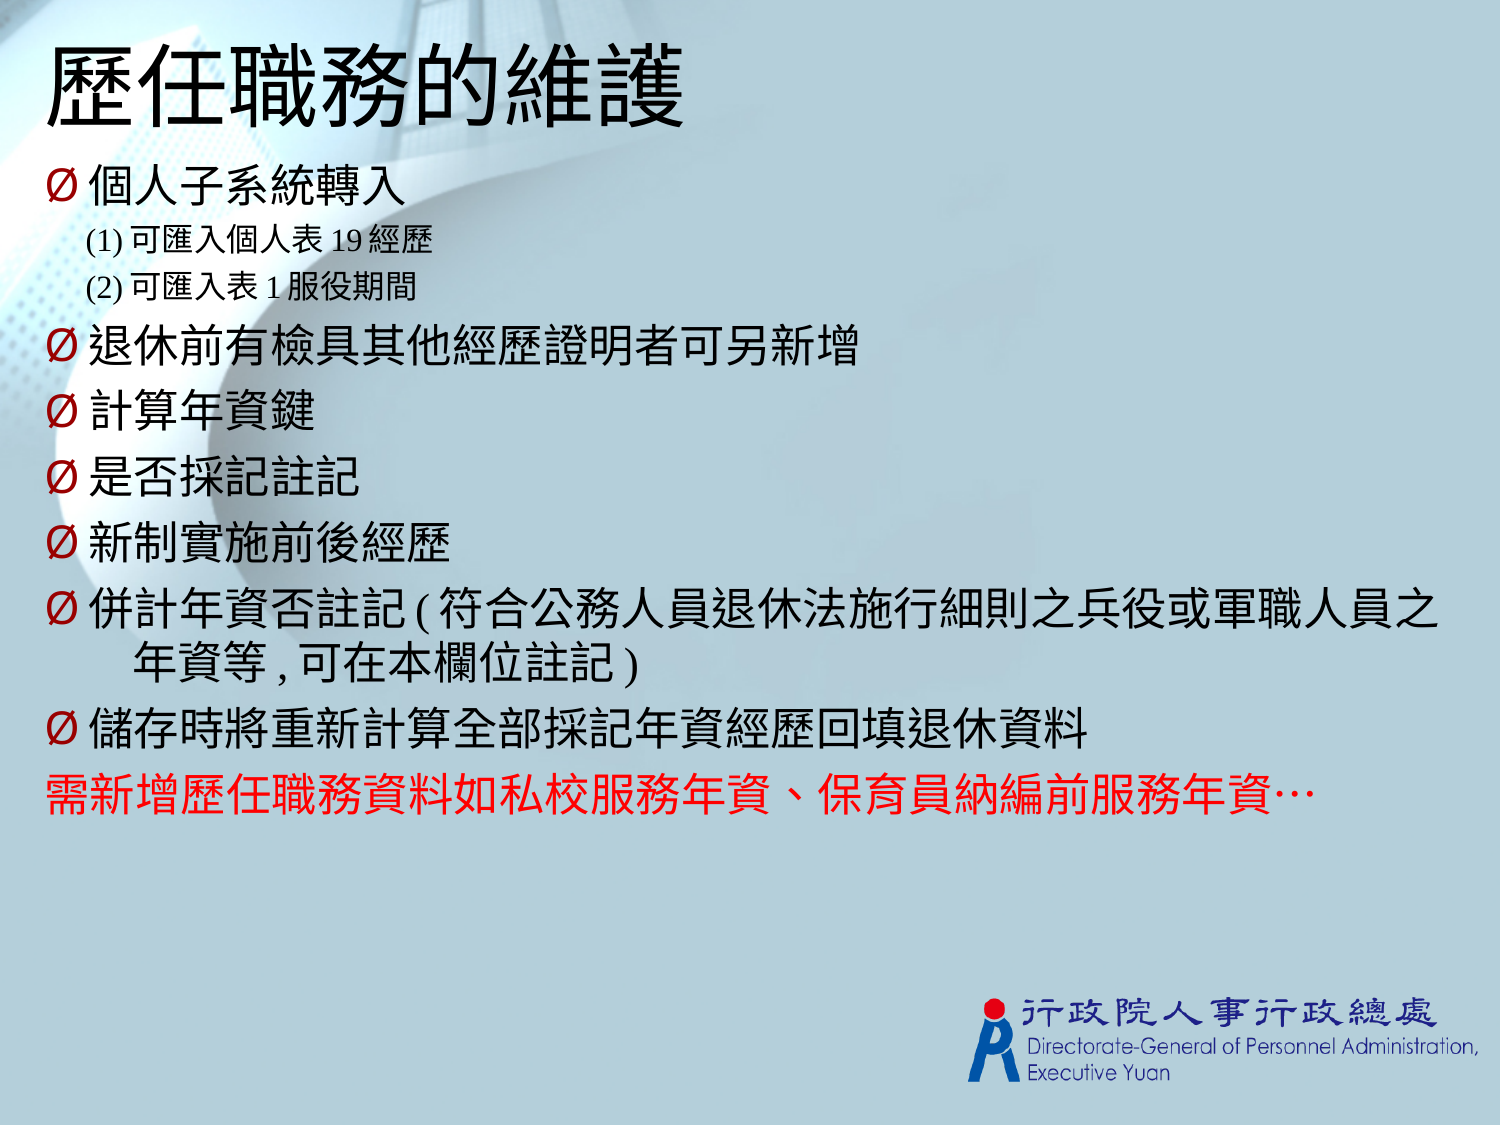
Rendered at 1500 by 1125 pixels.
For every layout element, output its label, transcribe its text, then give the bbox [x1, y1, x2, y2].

list 個人子系統轉入 (1)可匯入個人表19經歷 (2)可匯入表1服役期間 退休前有檢具其他經歷證明者可另新增 計算年資鍵 是否採記註記 新制實施前後經歷 併計年資否註記(符合公務人員退休法施行細則之兵役或軍職人員之年資等,可在本欄位註記) 儲存時將重新計算全部採記年資經歷回填退休資料 需新增歷任職務資料如私校服務年資、保育員納編前服務年資… [29, 149, 1471, 835]
title 歷任職務的維護 [29, 9, 1258, 149]
